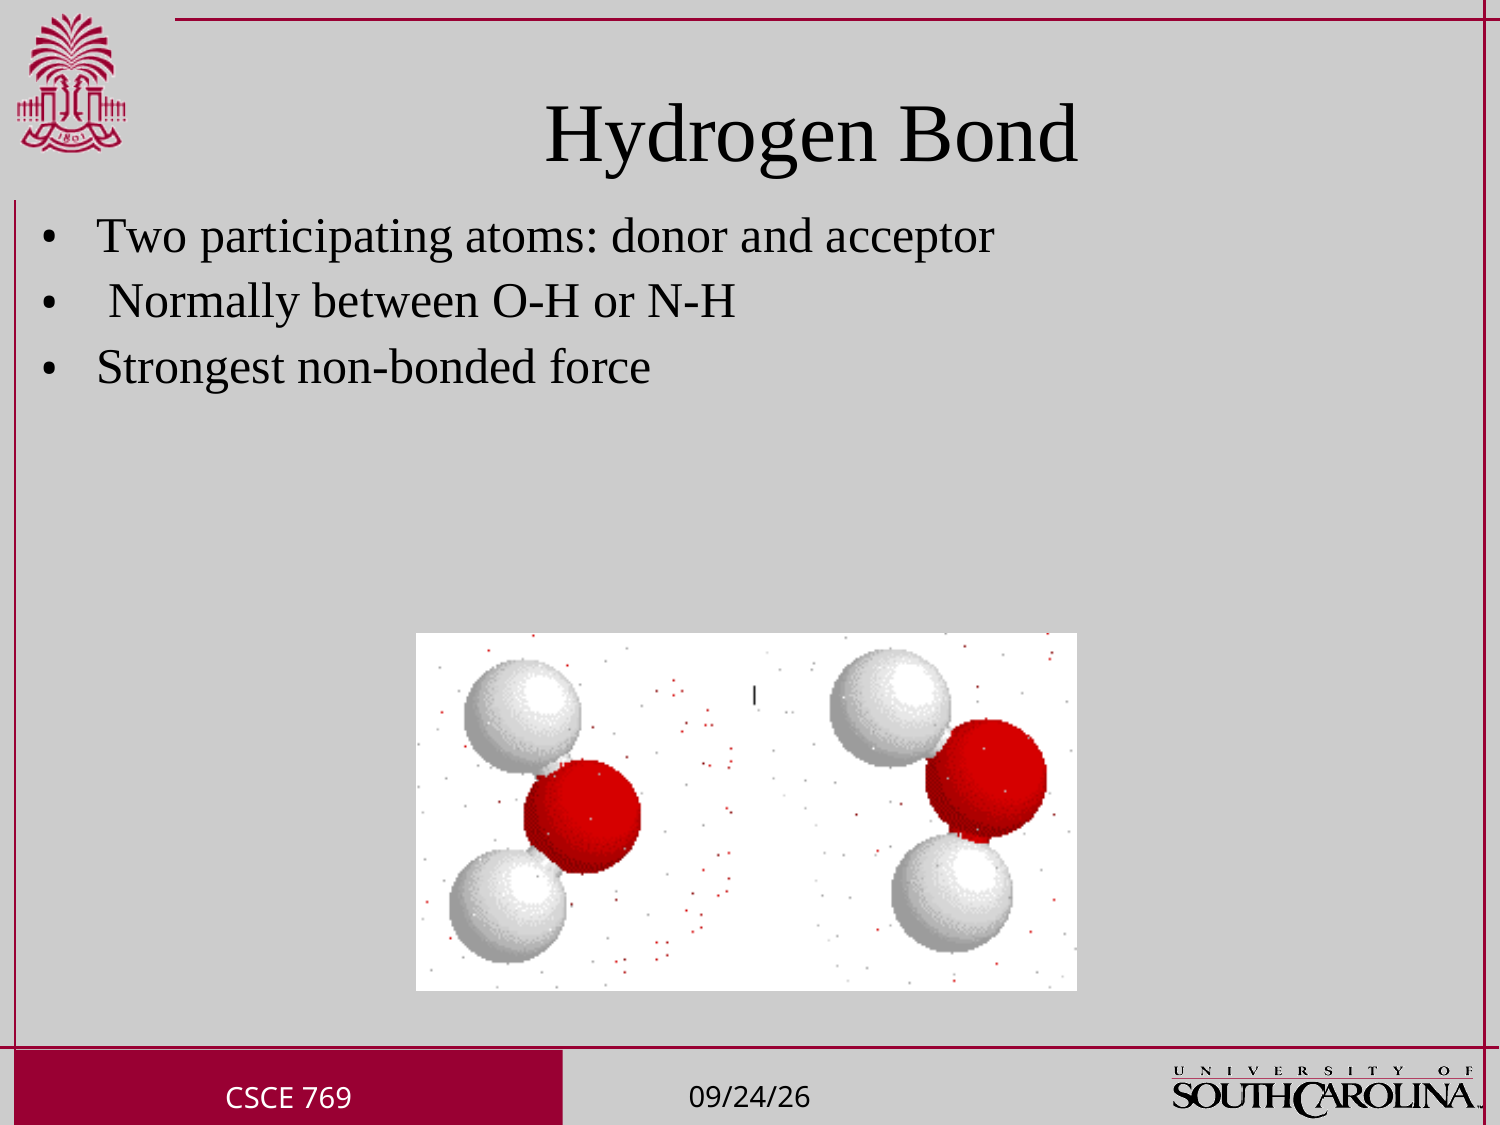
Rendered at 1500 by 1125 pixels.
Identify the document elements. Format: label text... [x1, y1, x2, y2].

title Hydrogen Bond [174, 9, 1450, 188]
chart [24, 647, 1476, 1036]
picture [416, 633, 1077, 647]
list Two participating atoms: donor and acceptor Normally between O-H or N-H Strongest non-bonded force [24, 200, 1476, 603]
picture [1162, 1049, 1483, 1125]
picture [12, 12, 131, 155]
